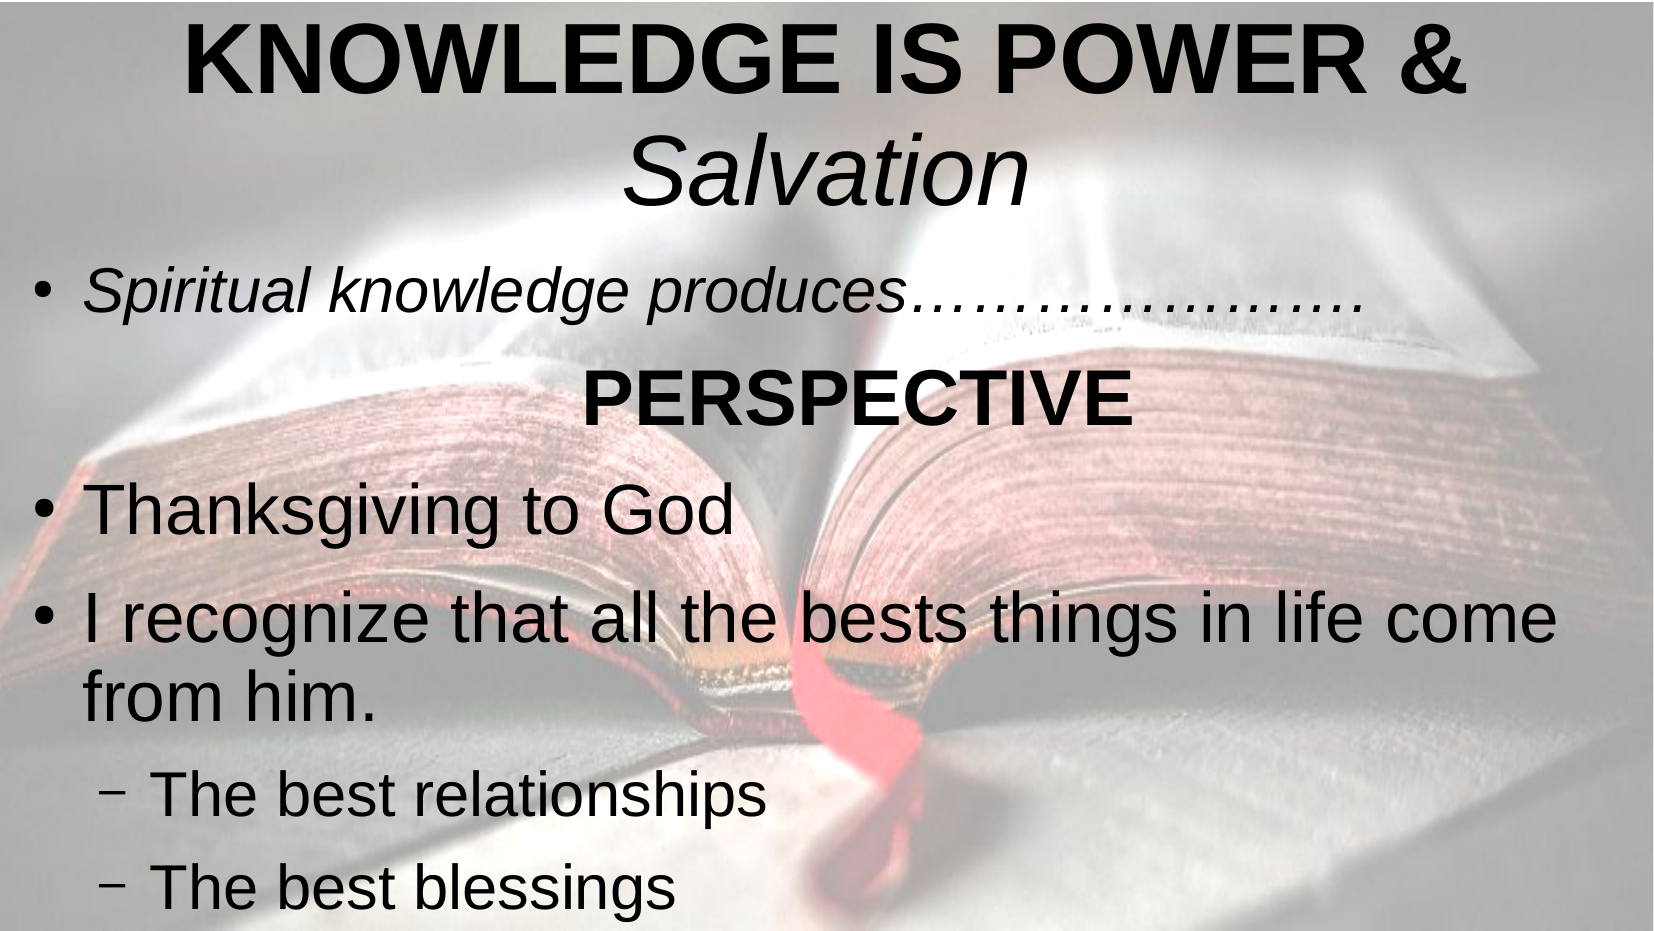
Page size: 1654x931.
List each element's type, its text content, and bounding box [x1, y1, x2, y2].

picture [0, 2, 1654, 931]
list Spiritual knowledge produces…………………. PERSPECTIVE Thanksgiving to God I recognize that all the bests things in life come from him. The best relationships The best blessings [15, 255, 1636, 931]
title KNOWLEDGE IS POWER & Salvation [82, 2, 1571, 227]
